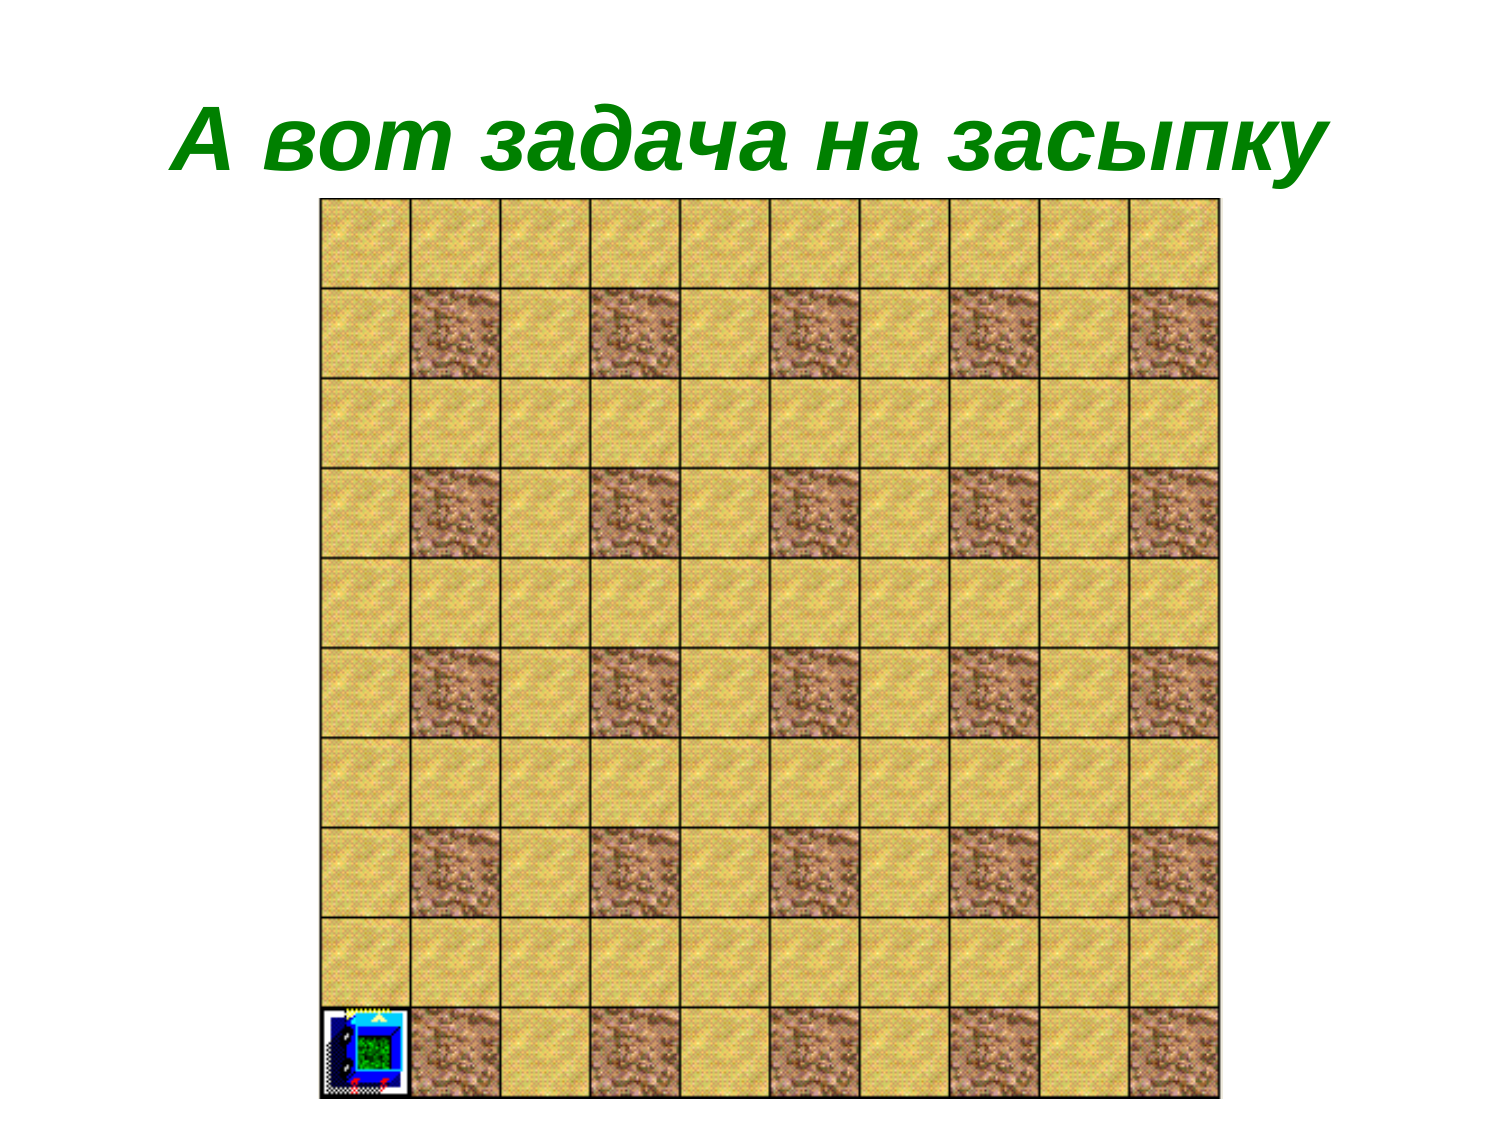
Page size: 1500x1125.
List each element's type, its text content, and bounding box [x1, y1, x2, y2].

title А вот задача на засыпку [75, 45, 1426, 233]
chart [318, 198, 1223, 1099]
